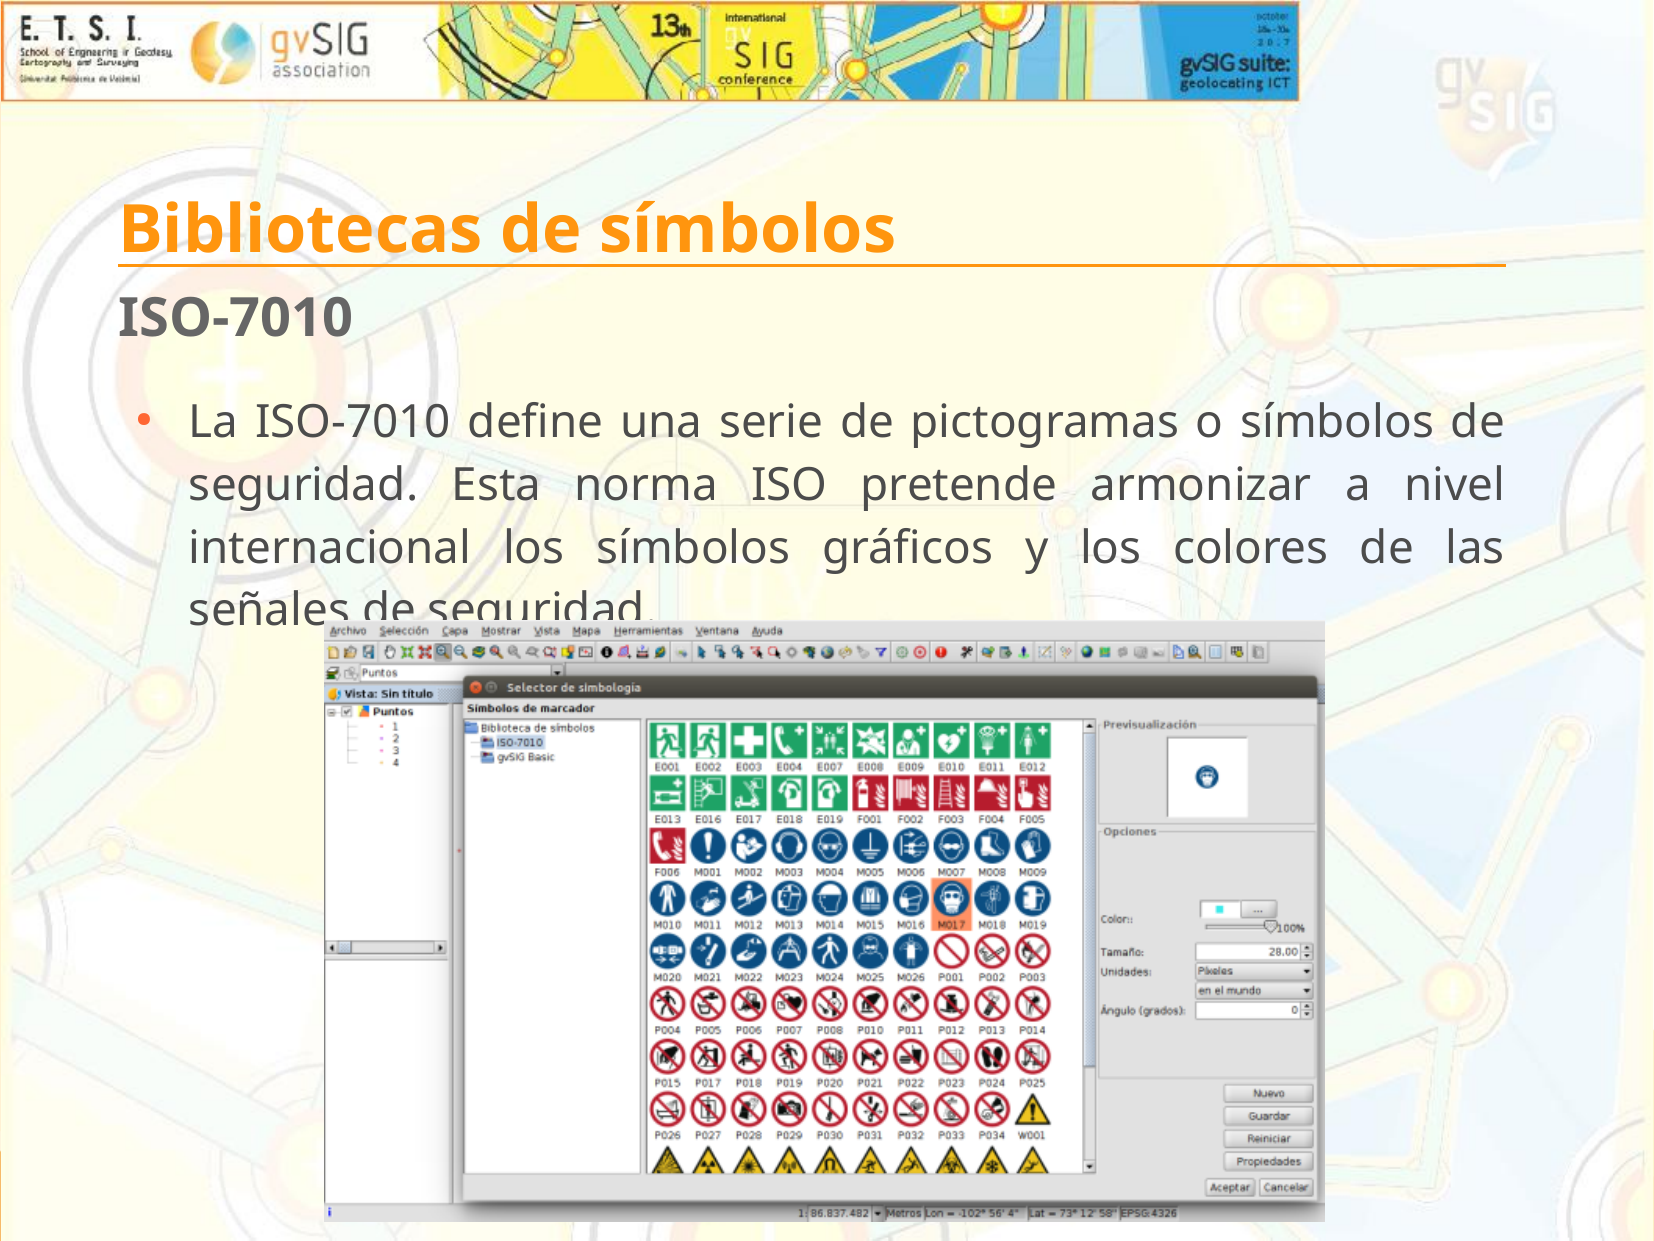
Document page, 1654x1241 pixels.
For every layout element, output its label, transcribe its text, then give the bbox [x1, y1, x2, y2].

text_box ISO-7010 [118, 252, 1418, 379]
title Bibliotecas de símbolos [118, 177, 1607, 276]
picture [0, 0, 1654, 1241]
list La ISO-7010 define una serie de pictogramas o símbolos de seguridad. Esta norma ISO pretende armonizar a nivel internacional los símbolos gráficos y los colores de las señales de seguridad. [118, 311, 1506, 1093]
